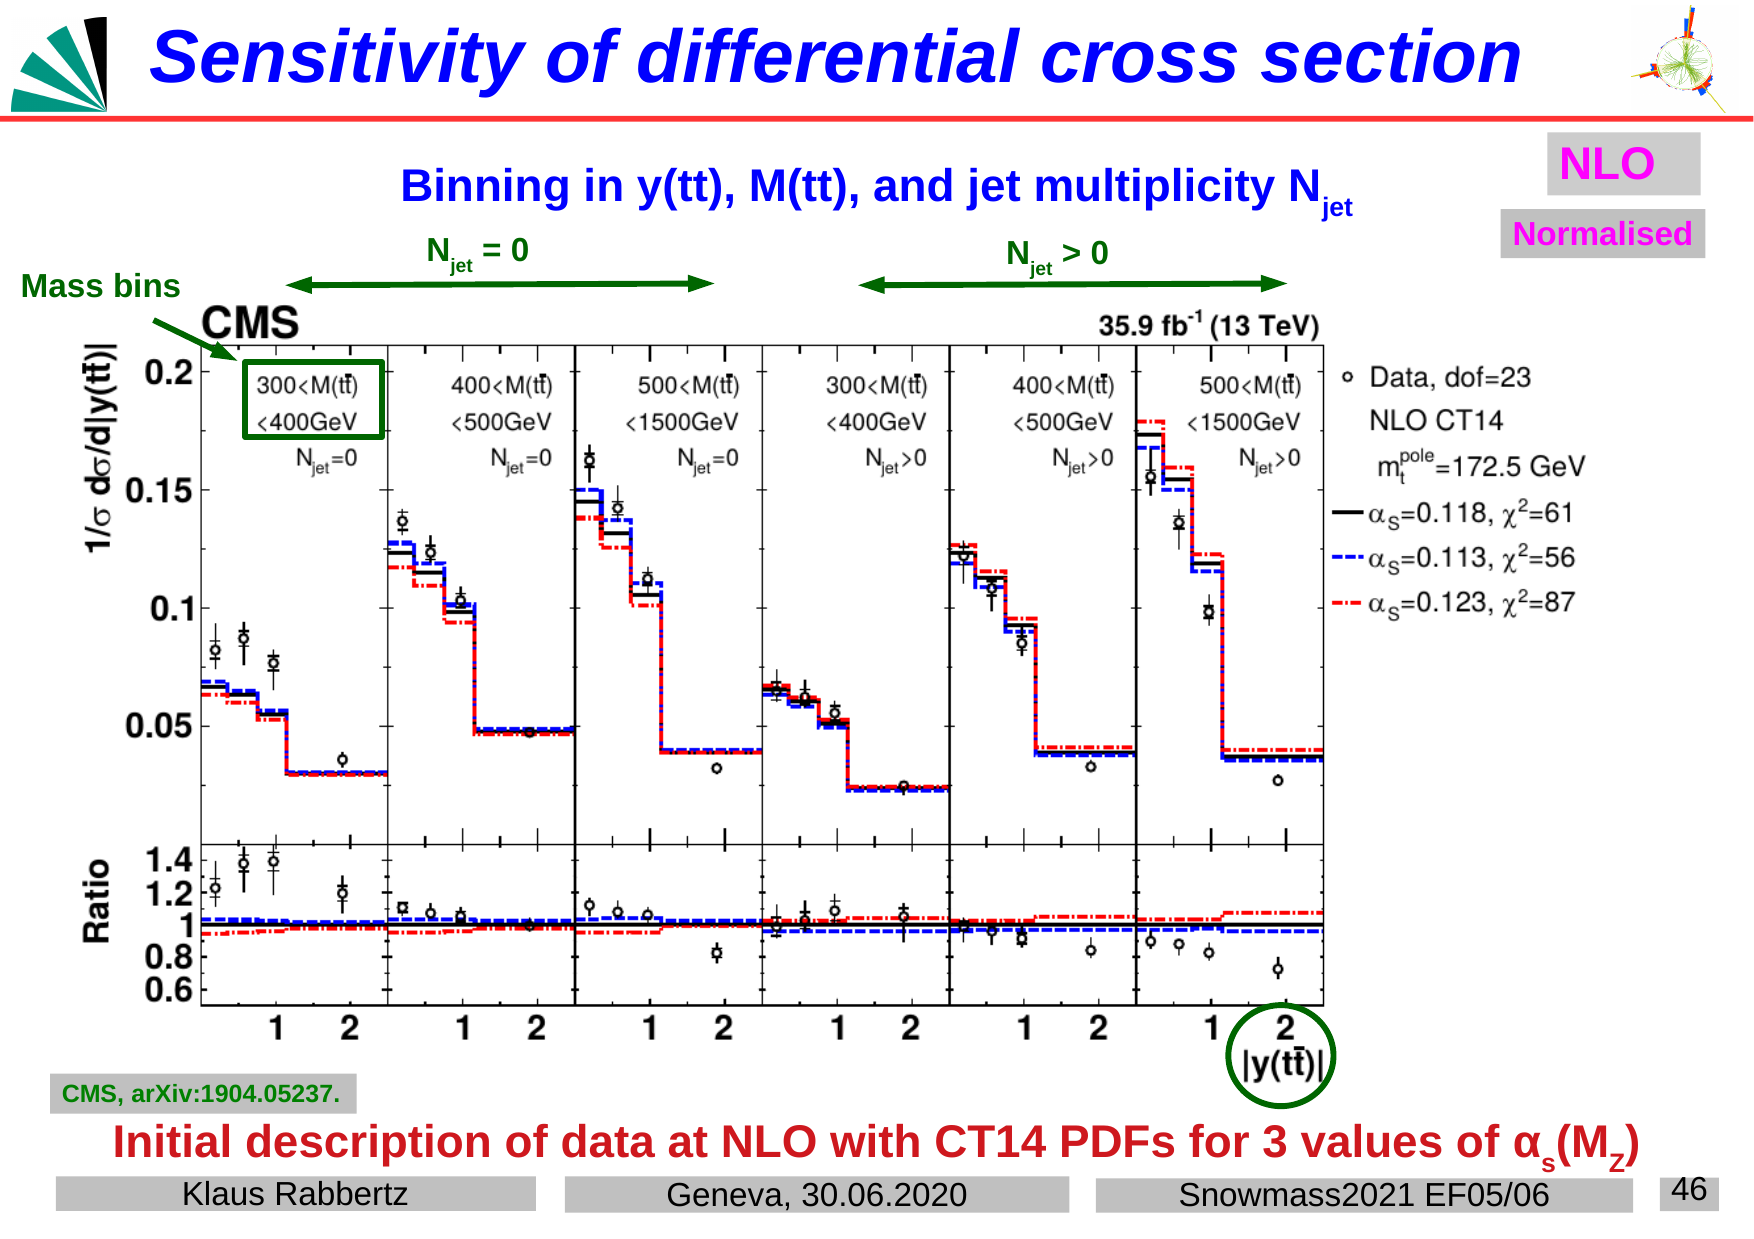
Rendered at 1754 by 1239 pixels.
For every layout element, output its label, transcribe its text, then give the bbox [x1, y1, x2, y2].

picture [1631, 5, 1739, 113]
text_box Njet > 0 [994, 228, 1122, 286]
title Sensitivity of differential cross section [129, 0, 1545, 114]
text_box CMS, arXiv:1904.05237. [50, 1073, 357, 1114]
text_box NLO [1547, 132, 1701, 196]
picture [1232, 1009, 1330, 1091]
picture [11, 17, 107, 113]
picture [60, 291, 1599, 1091]
text_box Mass bins [8, 261, 194, 311]
text_box Njet = 0 [414, 225, 542, 283]
text_box Normalised [1500, 209, 1706, 259]
text_box Binning in y(tt), M(tt), and jet multiplicity Njet [388, 153, 1365, 228]
text_box Initial description of data at NLO with CT14 PDFs for 3 values of αs(MZ) [100, 1110, 1653, 1185]
